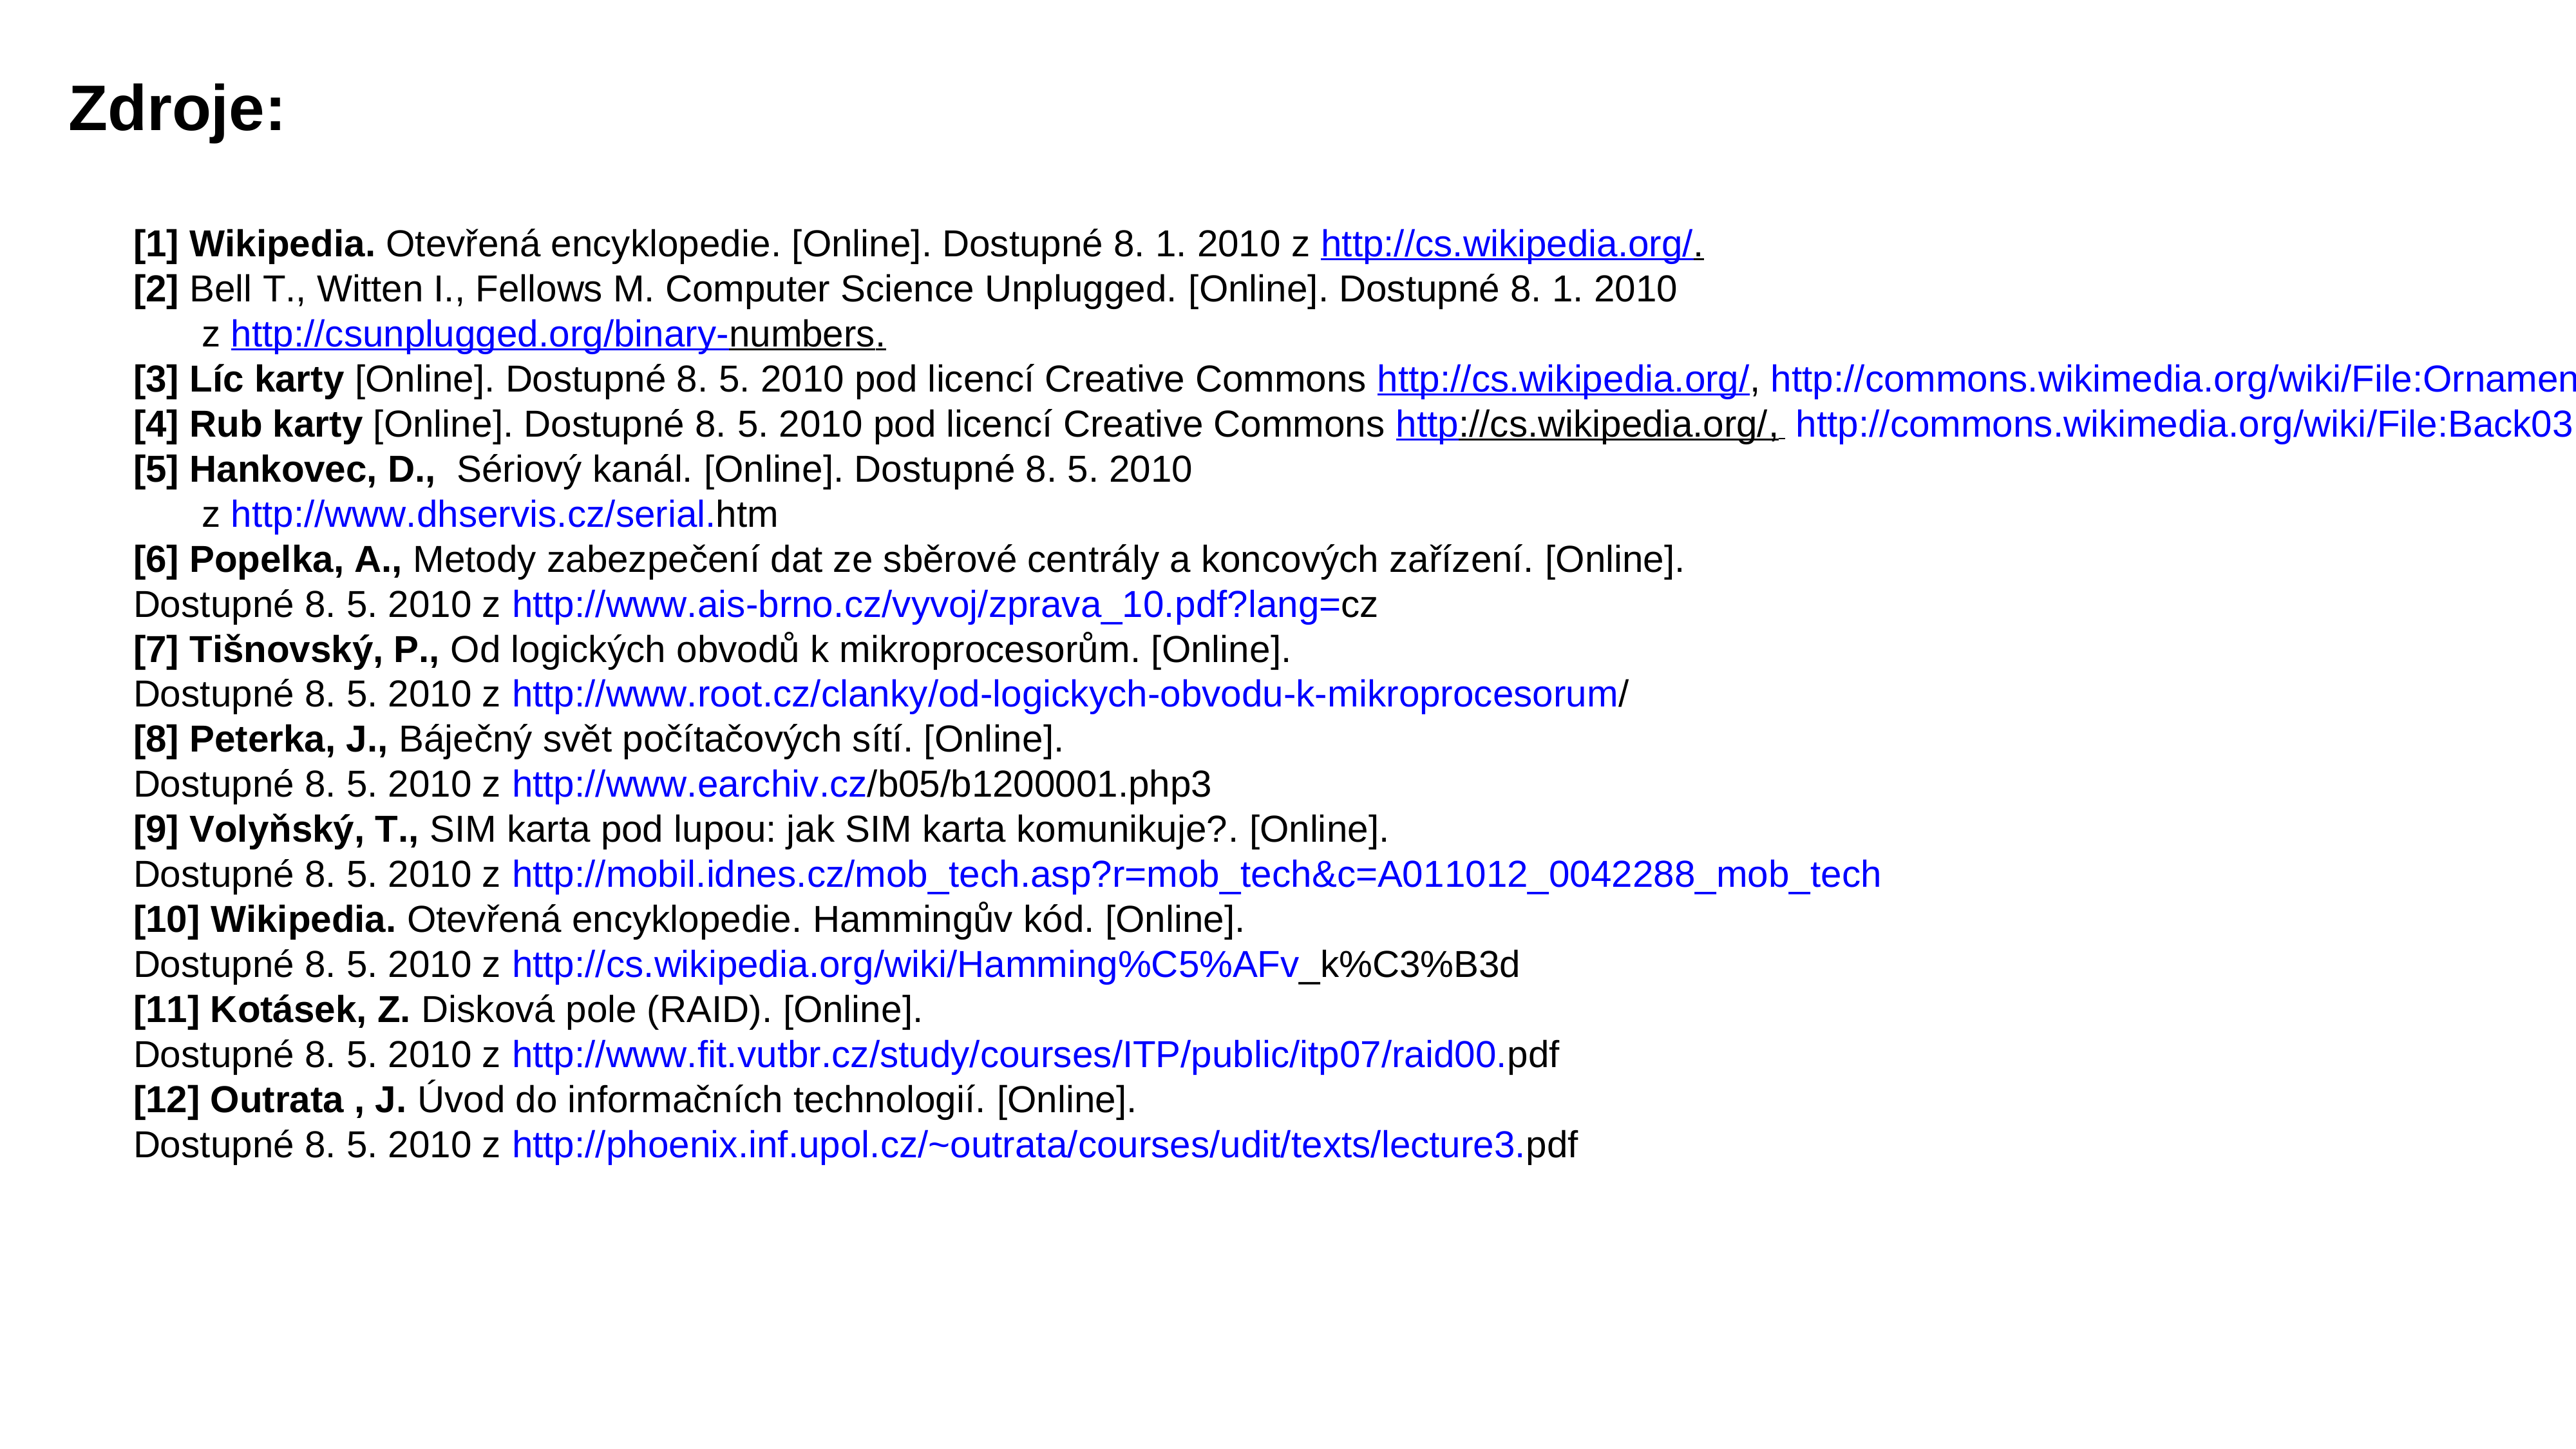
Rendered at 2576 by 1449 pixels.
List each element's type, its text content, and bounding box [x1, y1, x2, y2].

text_box [1] Wikipedia. Otevřená encyklopedie. [Online]. Dostupné 8. 1. 2010 z http://cs.wikipedia.org/. [2] Bell T., Witten I., Fellows M. Computer Science Unplugged. [Online]. Dostupné 8. 1. 2010 z http://csunplugged.org/binary-numbers. [3] Líc karty [Online]. Dostupné 8. 5. 2010 pod licencí Creative Commons http://cs.wikipedia.org/, http://commons.wikimedia.org/wiki/File:Ornamental_h_q.svg [4] Rub karty [Online]. Dostupné 8. 5. 2010 pod licencí Creative Commons http://cs.wikipedia.org/, http://commons.wikimedia.org/wiki/File:Back03.svg [5] Hankovec, D., Sériový kanál. [Online]. Dostupné 8. 5. 2010 z http://www.dhservis.cz/serial.htm [6] Popelka, A., Metody zabezpečení dat ze sběrové centrály a koncových zařízení. [Online]. Dostupné 8. 5. 2010 z http://www.ais-brno.cz/vyvoj/zprava_10.pdf?lang=cz [7] Tišnovský, P., Od logických obvodů k mikroprocesorům. [Online]. Dostupné 8. 5. 2010 z http://www.root.cz/clanky/od-logickych-obvodu-k-mikroprocesorum/ [8] Peterka, J., Báječný svět počítačových sítí. [Online]. Dostupné 8. 5. 2010 z http://www.earchiv.cz/b05/b1200001.php3 [9] Volyňský, T., SIM karta pod lupou: jak SIM karta komunikuje?. [Online]. Dostupné 8. 5. 2010 z http://mobil.idnes.cz/mob_tech.asp?r=mob_tech&c=A011012_0042288_mob_tech [10] Wikipedia. Otevřená encyklopedie. Hammingův kód. [Online]. Dostupné 8. 5. 2010 z http://cs.wikipedia.org/wiki/Hamming%C5%AFv_k%C3%B3d [11] Kotásek, Z. Disková pole (RAID). [Online]. Dostupné 8. 5. 2010 z http://www.fit.vutbr.cz/study/courses/ITP/public/itp07/raid00.pdf [12] Outrata , J. Úvod do informačních technologií. [Online]. Dostupné 8. 5. 2010 z http://phoenix.inf.upol.cz/~outrata/courses/udit/texts/lecture3.pdf [133, 218, 2383, 1336]
text_box Zdroje: [68, 66, 658, 141]
